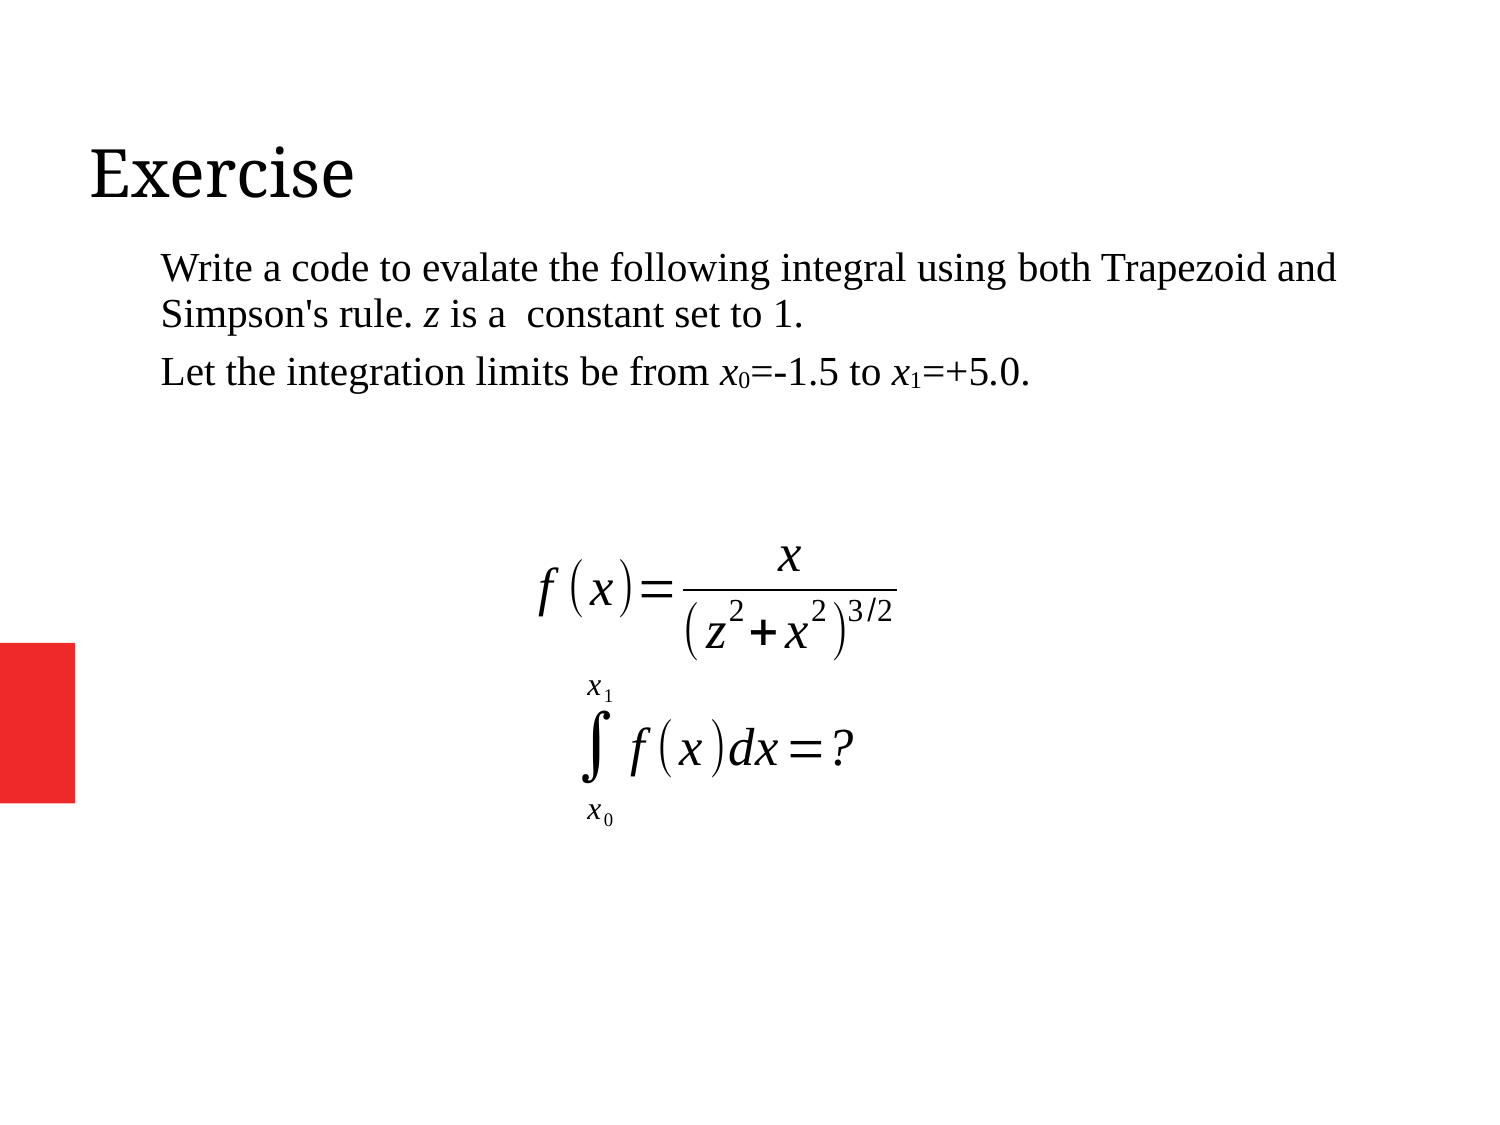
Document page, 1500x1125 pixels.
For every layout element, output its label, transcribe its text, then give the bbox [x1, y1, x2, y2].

list Write a code to evalate the following integral using both Trapezoid and Simpson's rule. z is a constant set to 1. Let the integration limits be from x0=-1.5 to x1=+5.0. [75, 237, 1426, 1005]
chart [525, 525, 912, 831]
title Exercise [75, 24, 1426, 225]
